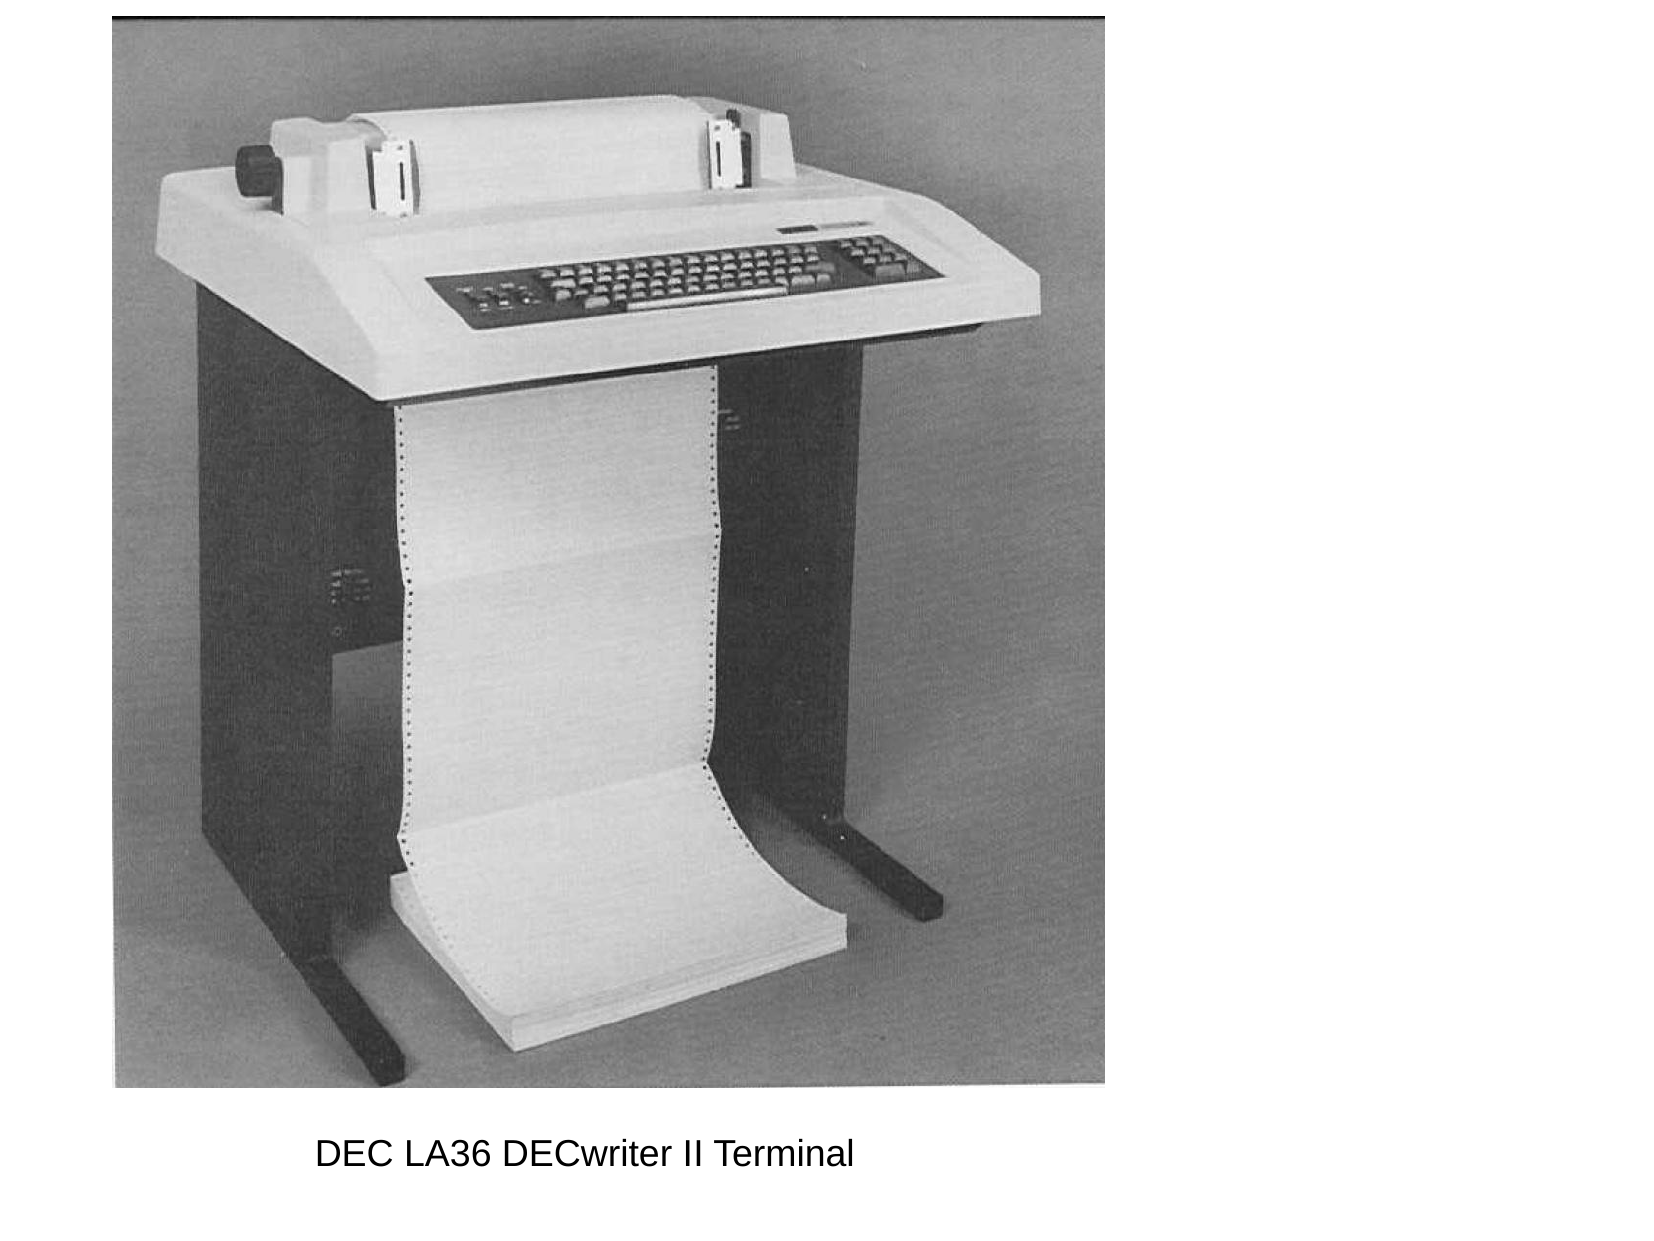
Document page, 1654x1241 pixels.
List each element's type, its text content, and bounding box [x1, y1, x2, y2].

picture [112, 16, 1105, 1088]
text_box DEC LA36 DECwriter II Terminal [300, 1125, 1576, 1182]
